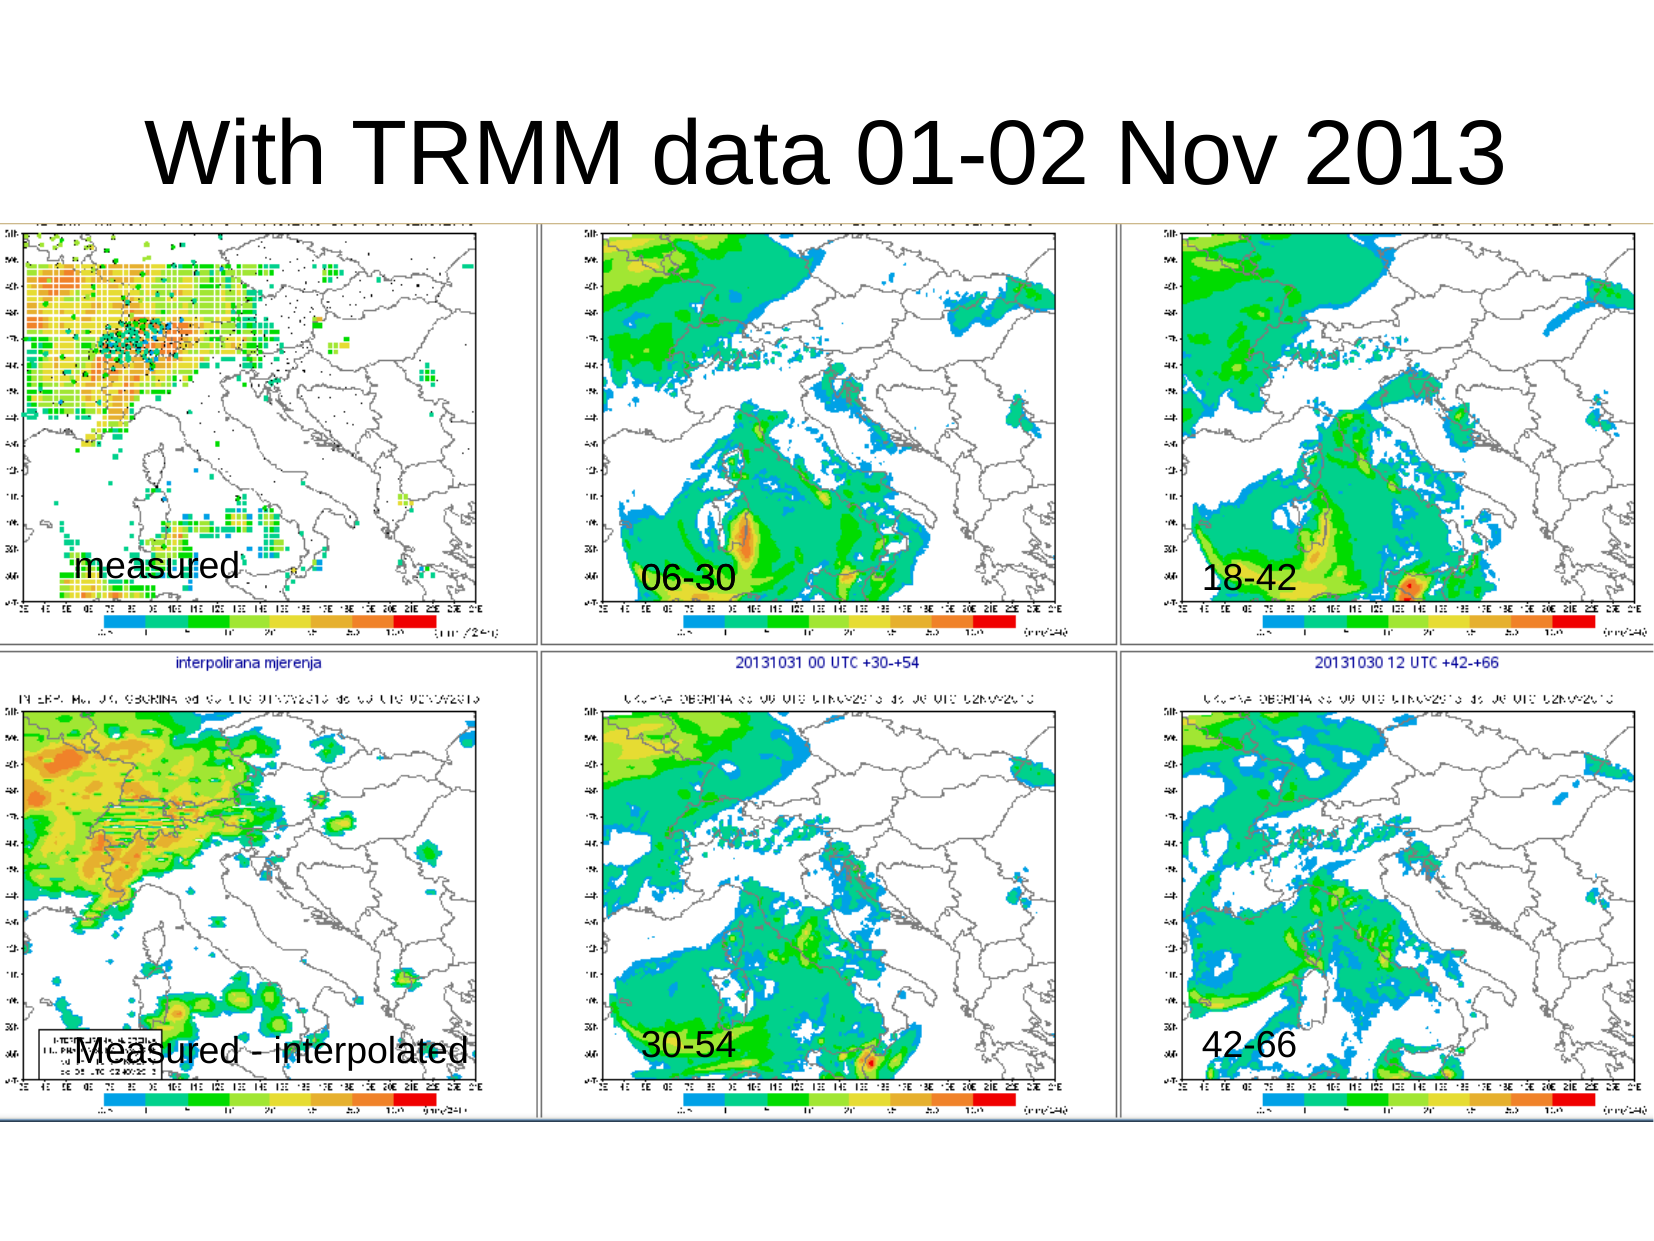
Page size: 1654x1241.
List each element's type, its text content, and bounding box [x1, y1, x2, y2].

text_box 18-42 [1187, 549, 1313, 607]
text_box 06-30 [626, 549, 752, 607]
text_box 30-54 [626, 1015, 752, 1073]
title With TRMM data 01-02 Nov 2013 [82, 49, 1571, 223]
text_box measured [59, 537, 256, 595]
picture [0, 223, 1654, 1123]
text_box 42-66 [1187, 1015, 1313, 1073]
text_box Measured - interpolated [59, 1021, 484, 1079]
